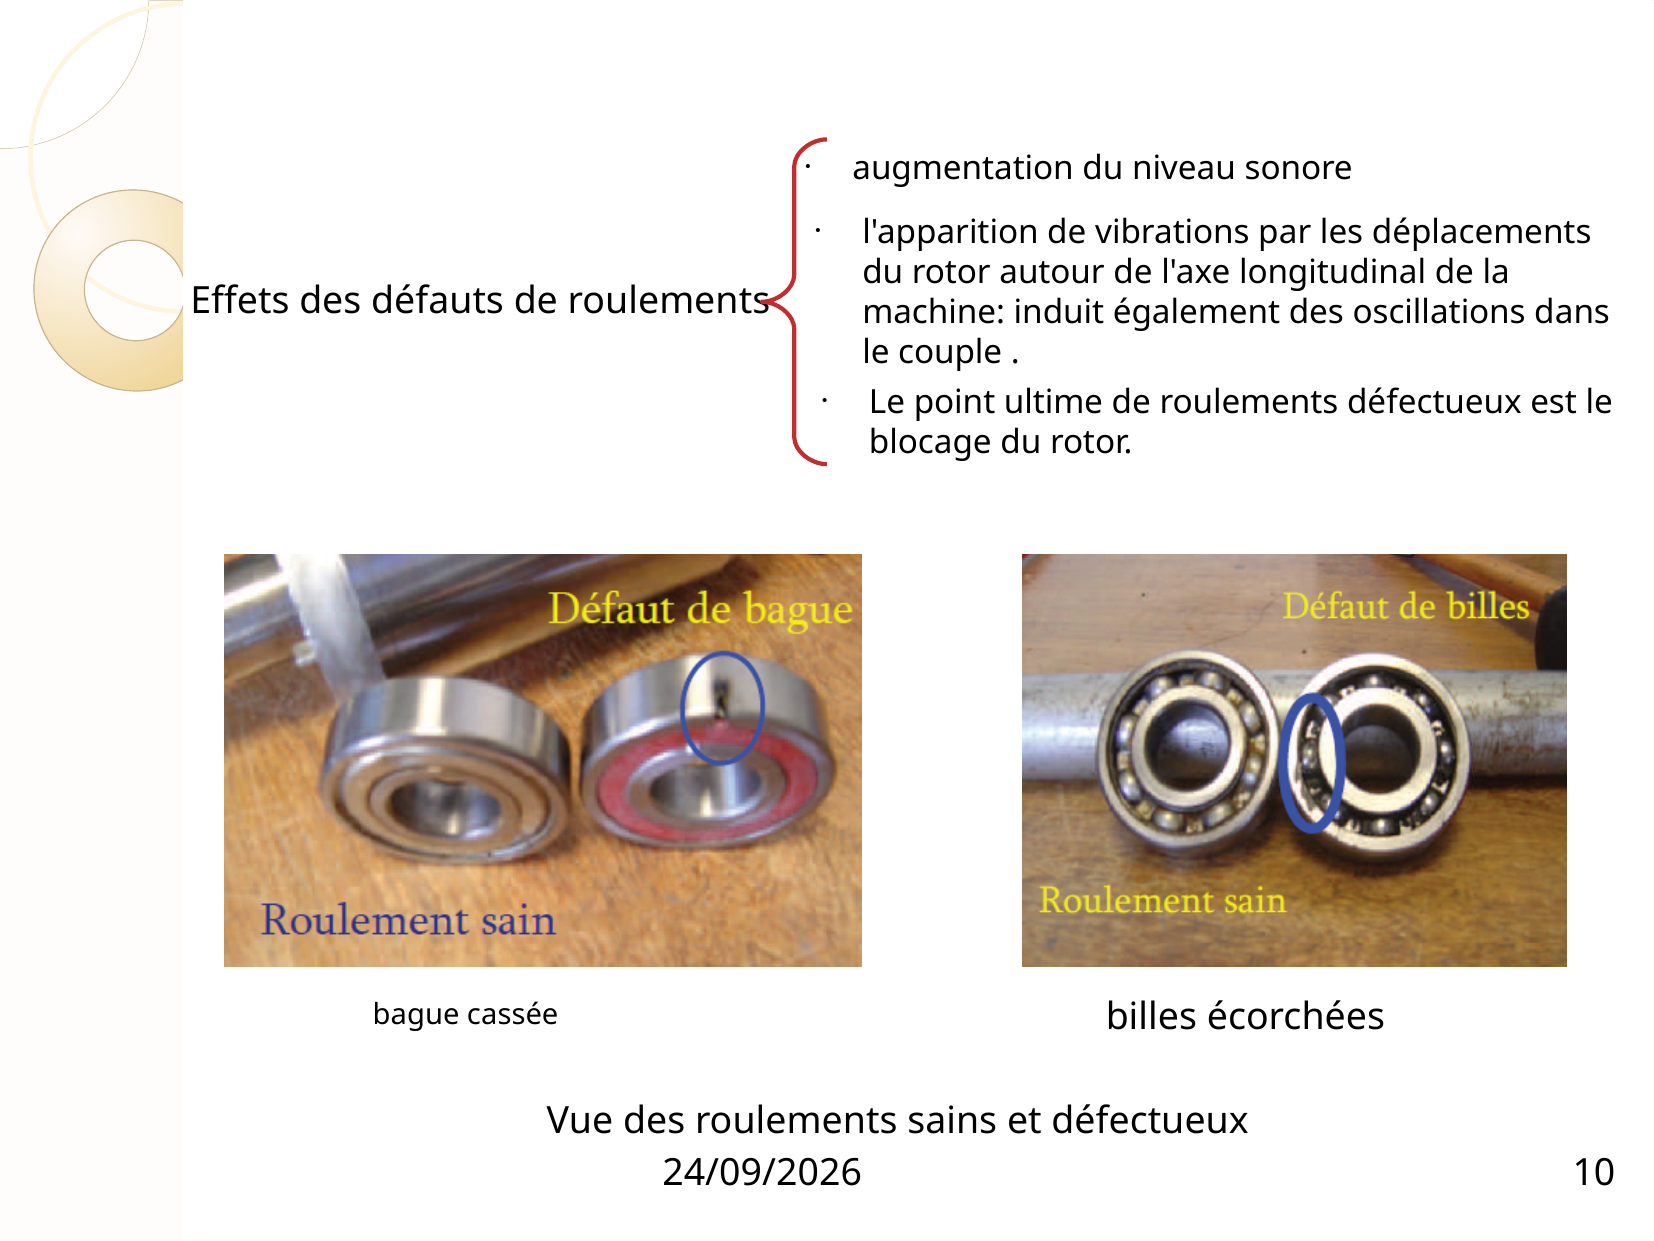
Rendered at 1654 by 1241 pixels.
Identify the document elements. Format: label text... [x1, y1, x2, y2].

picture [224, 554, 862, 967]
text_box Vue des roulements sains et défectueux [531, 1088, 1274, 1149]
text_box billes écorchées [1091, 984, 1505, 1045]
text_box Le point ultime de roulements défectueux est le blocage du rotor. [807, 372, 1634, 468]
text_box Effets des défauts de roulements [175, 268, 792, 329]
slide_number <numéro> [1557, 1140, 1641, 1227]
slide_number 02/07/2018 [647, 1140, 1034, 1227]
text_box bague cassée [357, 987, 645, 1038]
text_box Effets des défauts de roulements [776, 268, 800, 329]
text_box augmentation du niveau sonore [790, 138, 1369, 194]
picture [1022, 554, 1567, 967]
text_box l'apparition de vibrations par les déplacements du rotor autour de l'axe longitudinal de la machine: induit également des oscillations dans le couple . [800, 203, 1654, 378]
